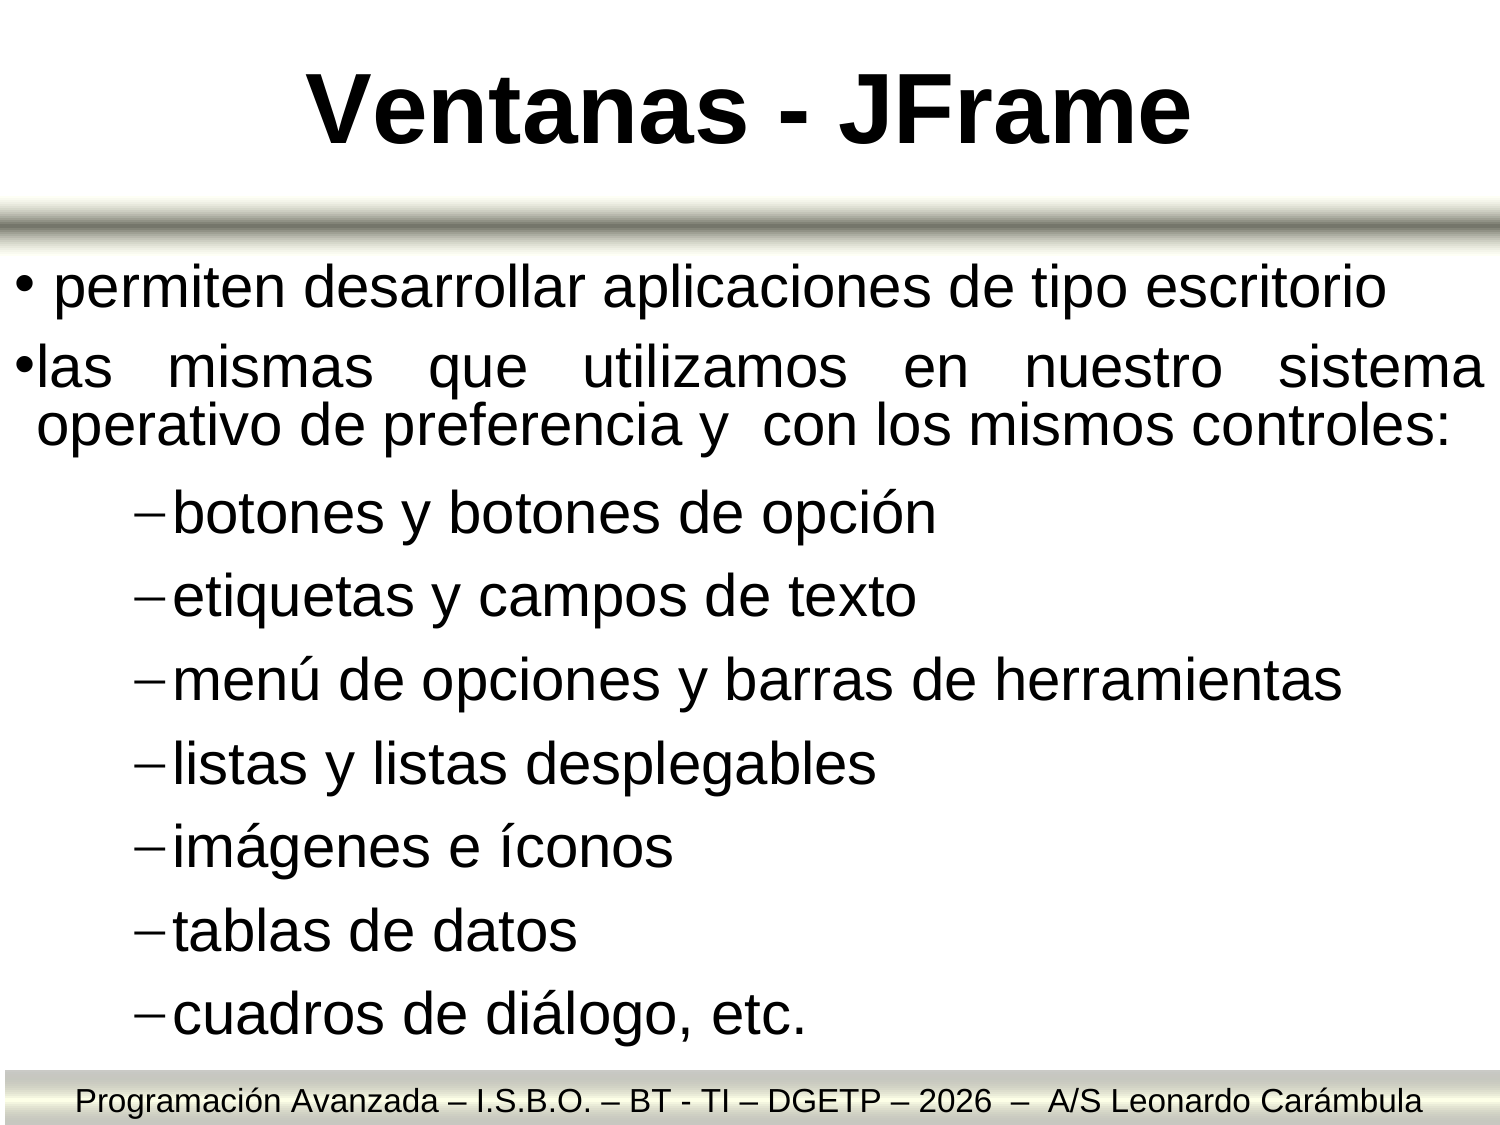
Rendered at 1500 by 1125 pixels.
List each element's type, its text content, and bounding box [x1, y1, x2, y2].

title Ventanas - JFrame [0, 9, 1500, 198]
list permiten desarrollar aplicaciones de tipo escritorio las mismas que utilizamos en nuestro sistema operativo de preferencia y con los mismos controles: botones y botones de opción etiquetas y campos de texto menú de opciones y barras de herramientas listas y listas desplegables imágenes e íconos tablas de datos cuadros de diálogo, etc. [0, 253, 1500, 1063]
